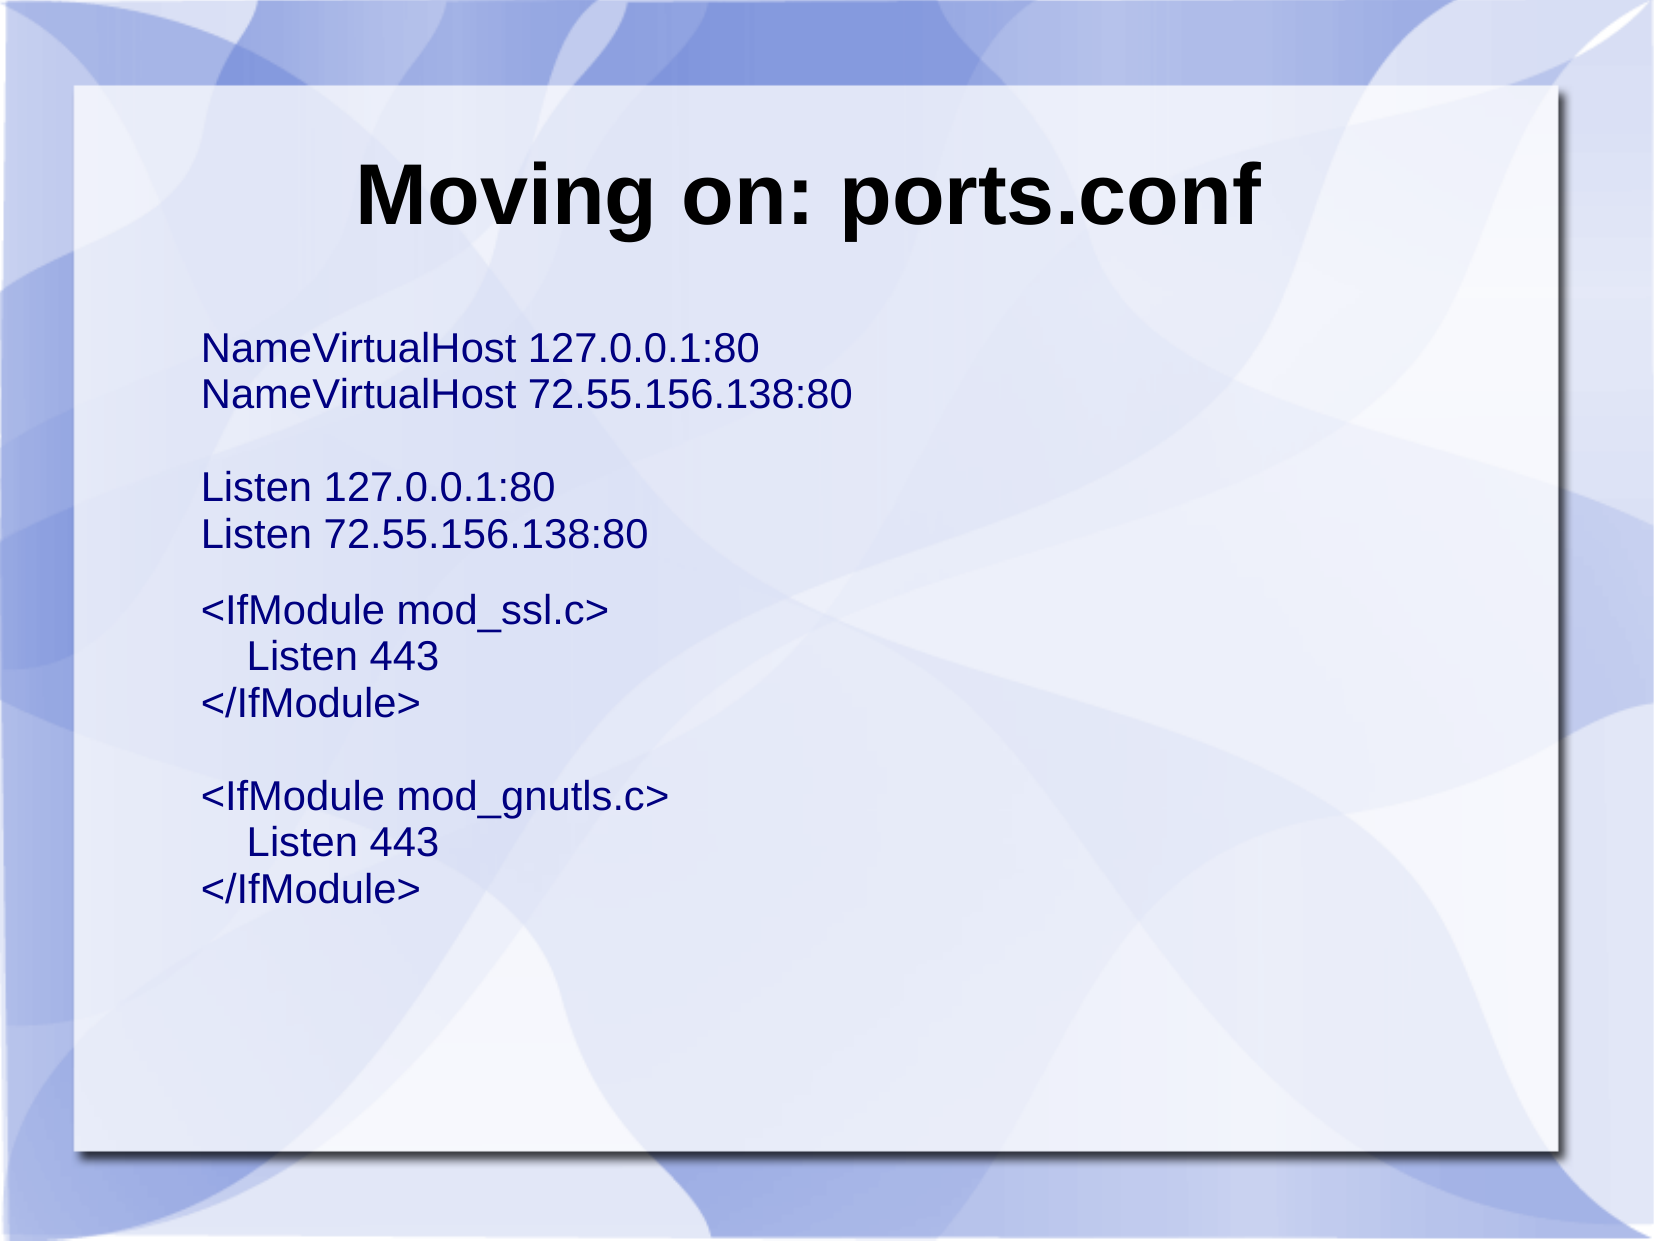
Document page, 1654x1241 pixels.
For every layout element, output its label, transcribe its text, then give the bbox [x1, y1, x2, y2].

list NameVirtualHost 127.0.0.1:80 NameVirtualHost 72.55.156.138:80 Listen 127.0.0.1:80 Listen 72.55.156.138:80 <IfModule mod_ssl.c> Listen 443 </IfModule> <IfModule mod_gnutls.c> Listen 443 </IfModule> [129, 324, 1489, 1045]
title Moving on: ports.conf [82, 90, 1536, 298]
picture [0, 0, 1654, 1241]
